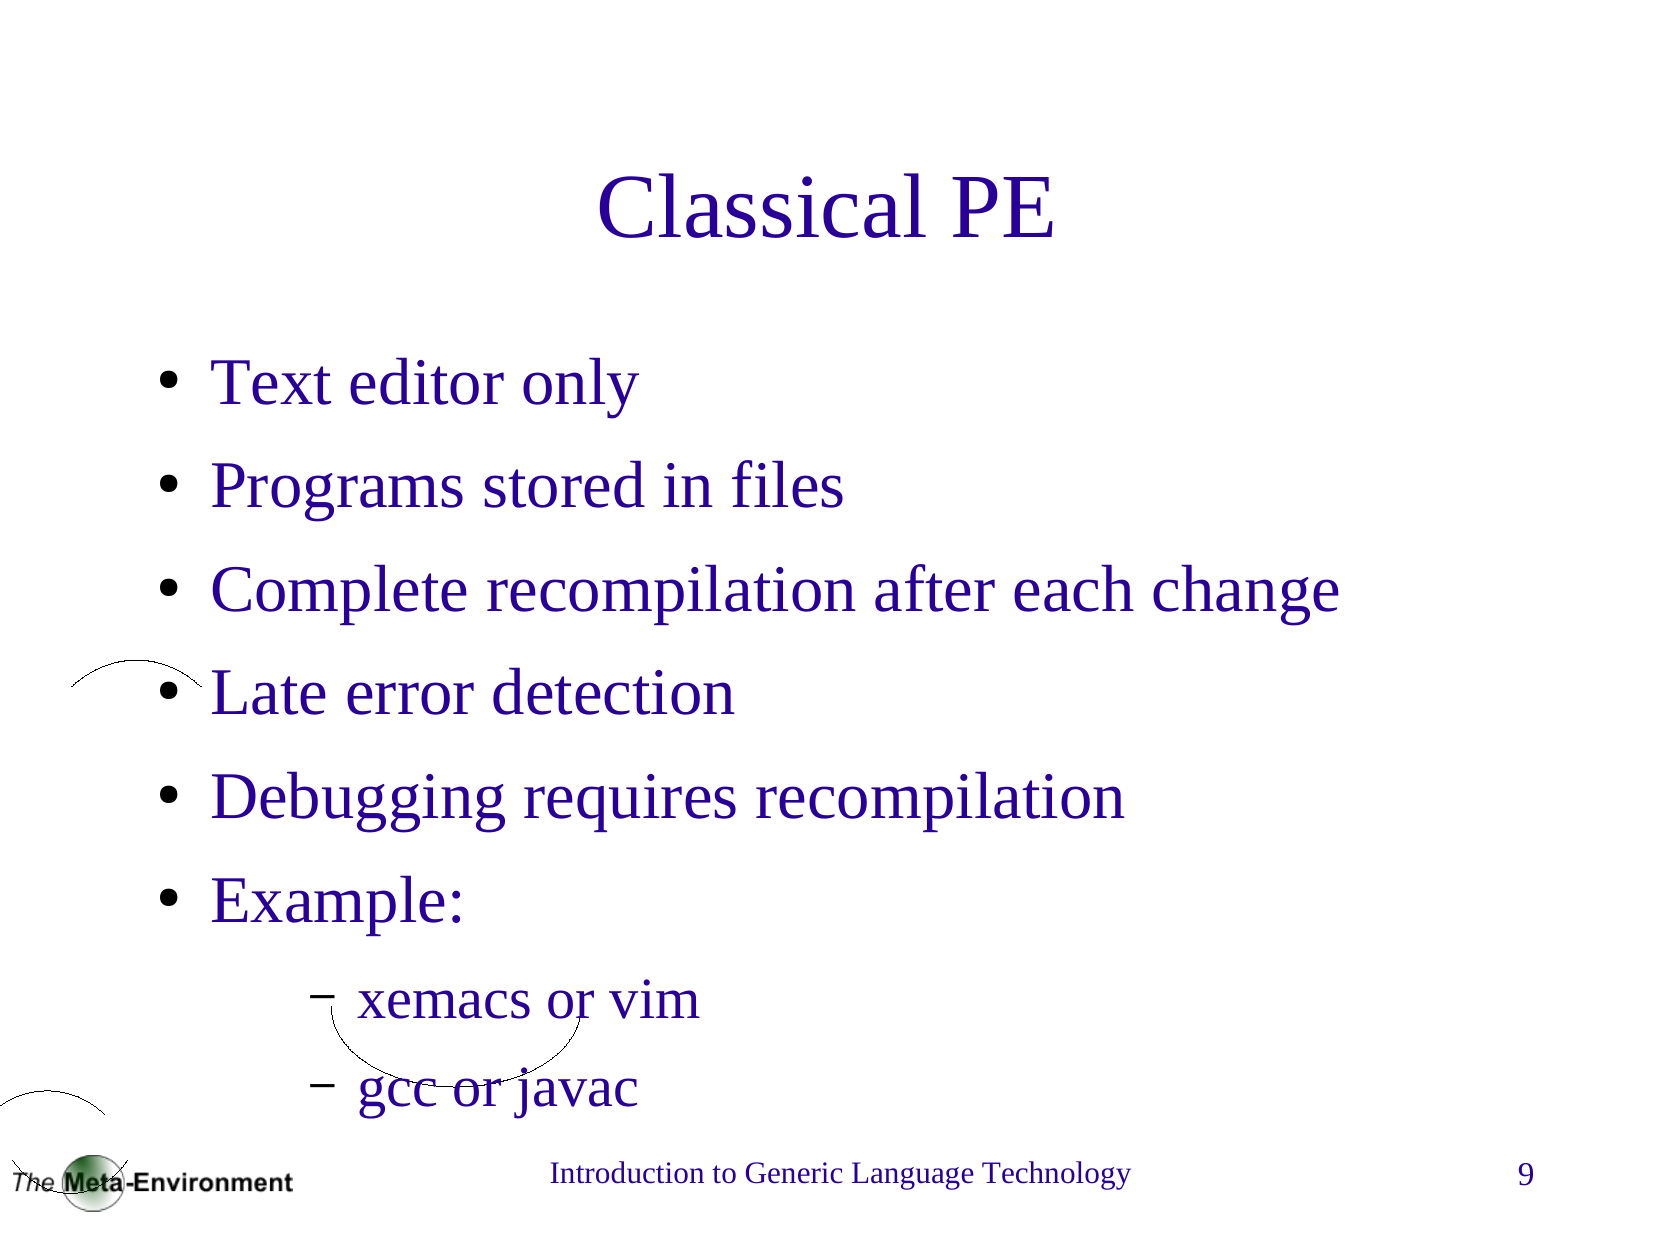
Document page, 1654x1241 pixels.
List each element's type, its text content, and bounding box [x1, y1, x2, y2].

picture [13, 1155, 293, 1212]
list Text editor only Programs stored in files Complete recompilation after each change Late error detection Debugging requires recompilation Example: xemacs or vim gcc or javac [121, 344, 1534, 1127]
title Classical PE [121, 102, 1534, 311]
